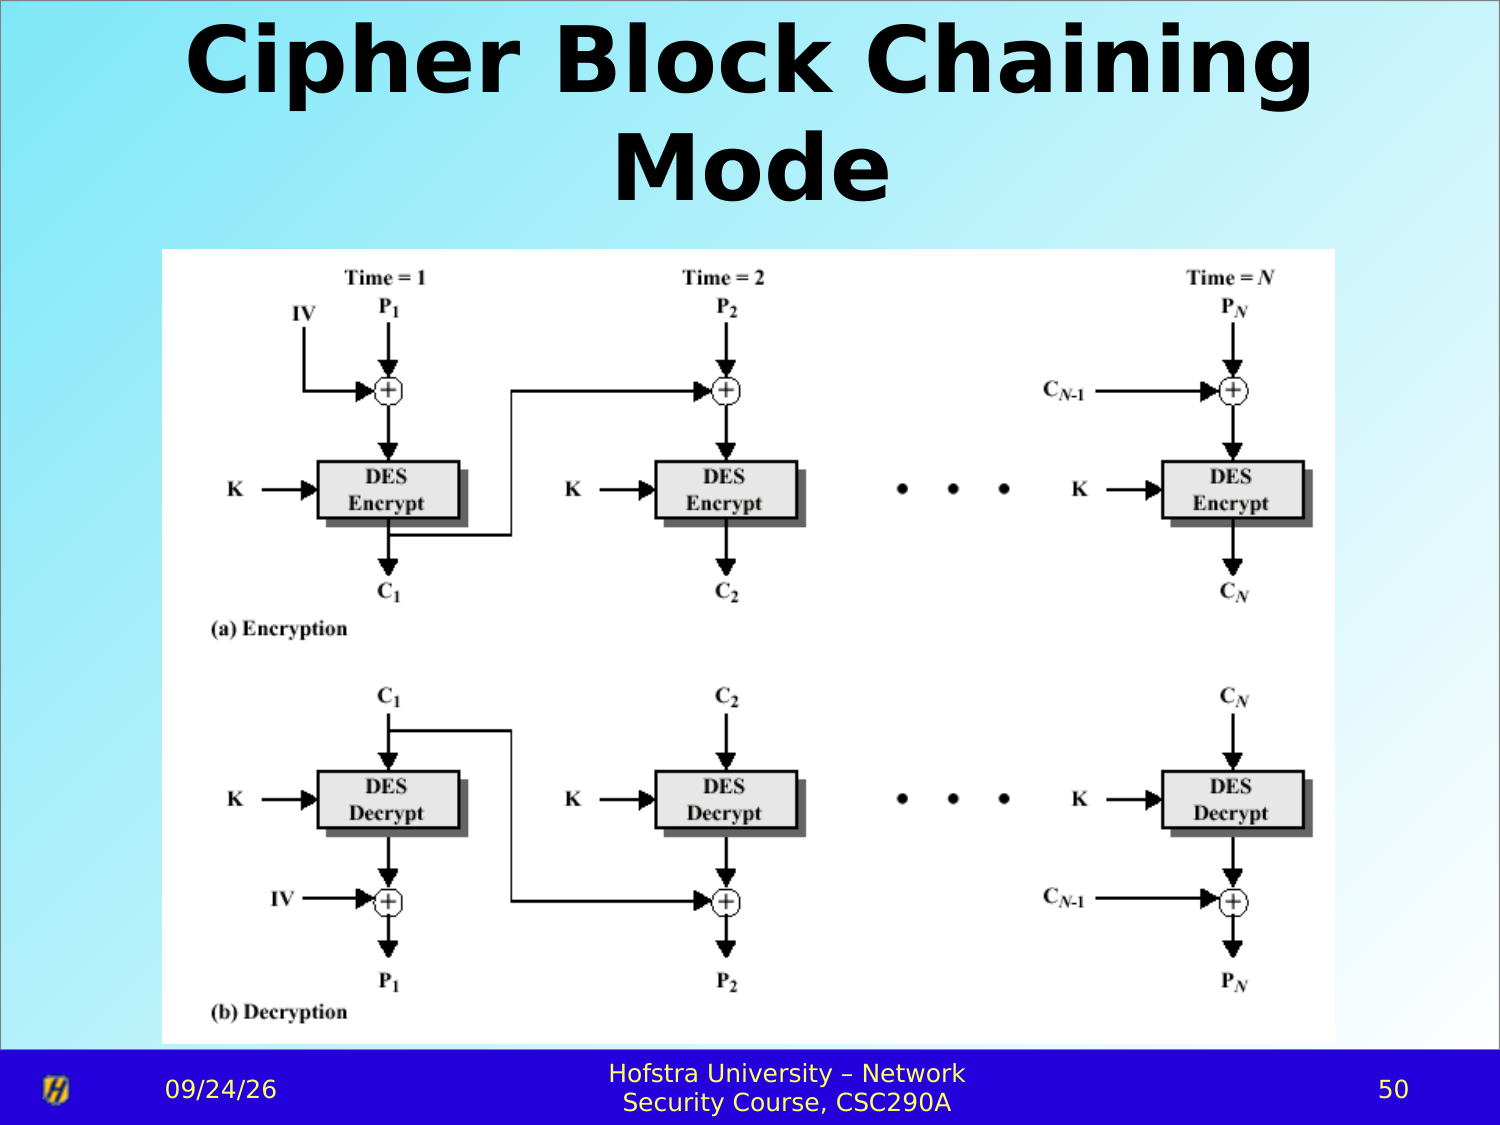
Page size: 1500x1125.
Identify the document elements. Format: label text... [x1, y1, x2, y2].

picture [162, 249, 1335, 1044]
title Cipher Block Chaining Mode [112, 0, 1391, 230]
picture [37, 1072, 76, 1110]
